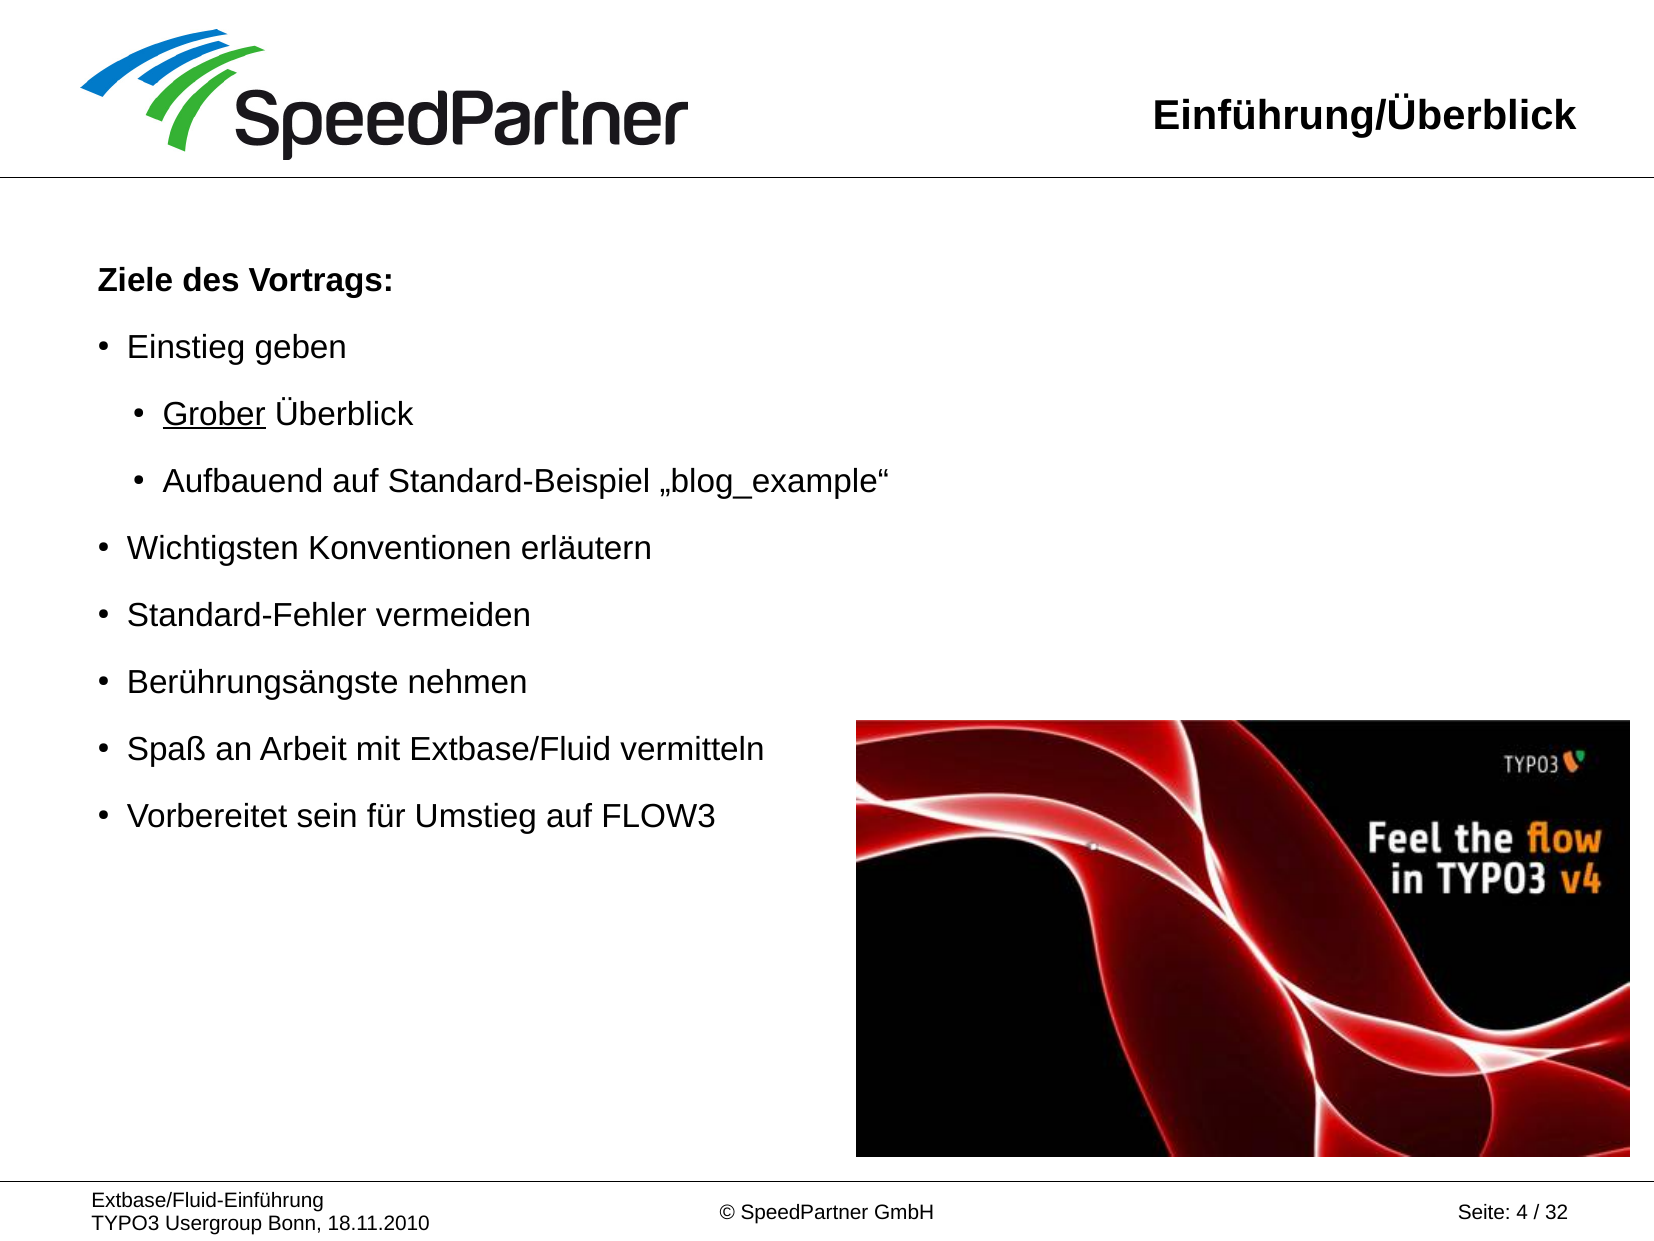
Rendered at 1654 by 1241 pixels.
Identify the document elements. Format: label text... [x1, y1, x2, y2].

picture [80, 29, 688, 160]
title Einführung/Überblick [590, 70, 1577, 160]
picture [856, 720, 1630, 1157]
text_box Ziele des Vortrags: Einstieg geben Grober Überblick Aufbauend auf Standard-Beispiel „blog_example“ Wichtigsten Konventionen erläutern Standard-Fehler vermeiden Berührungsängste nehmen Spaß an Arbeit mit Extbase/Fluid vermitteln Vorbereitet sein für Umstieg auf FLOW3 [82, 253, 1565, 1151]
